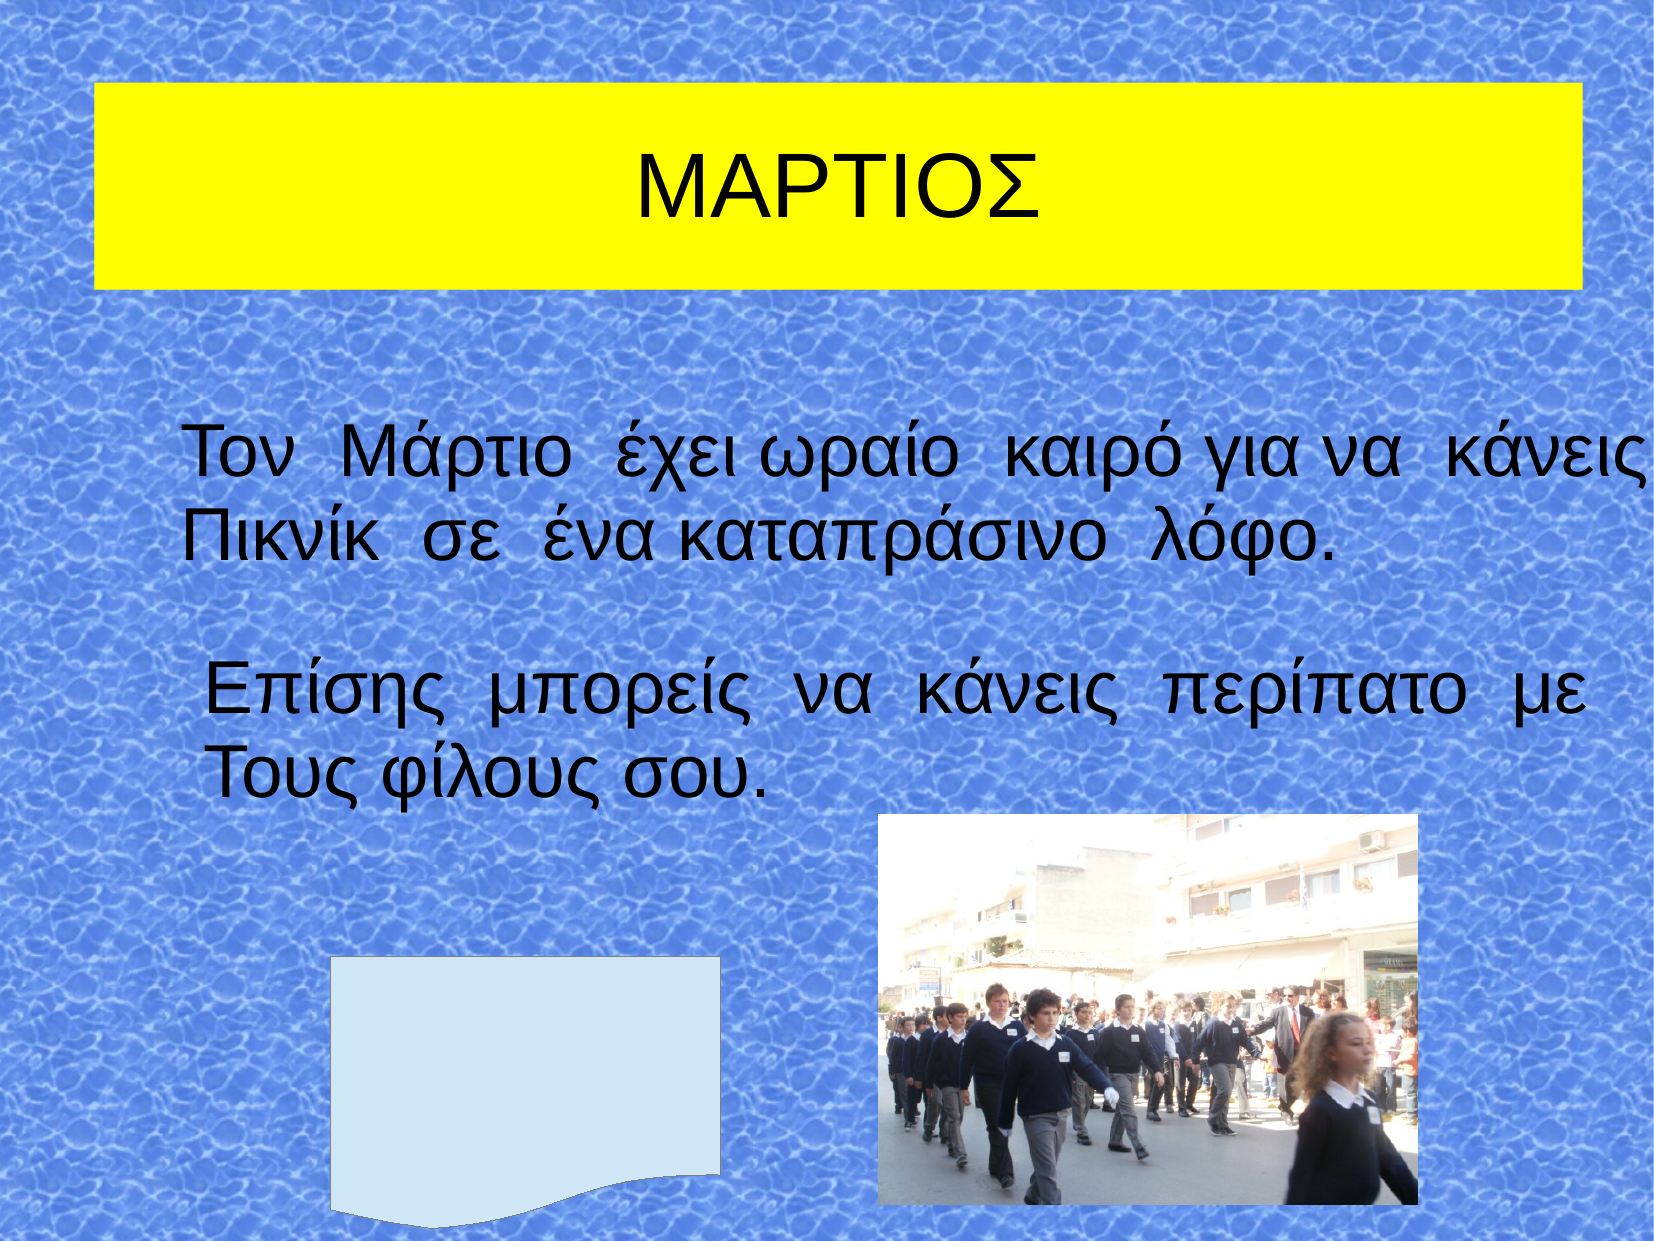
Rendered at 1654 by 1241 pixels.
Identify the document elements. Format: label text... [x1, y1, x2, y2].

text_box Τον Μάρτιο έχει ωραίο καιρό για να κάνεις Πικνίκ σε ένα καταπράσινο λόφο. [165, 401, 1654, 585]
text_box [330, 956, 721, 1229]
text_box Επίσης μπορείς να κάνεις περίπατο με Τους φίλους σου. [188, 637, 1605, 821]
picture [0, 0, 1654, 1241]
title ΜΑΡΤΙΟΣ [94, 82, 1583, 290]
